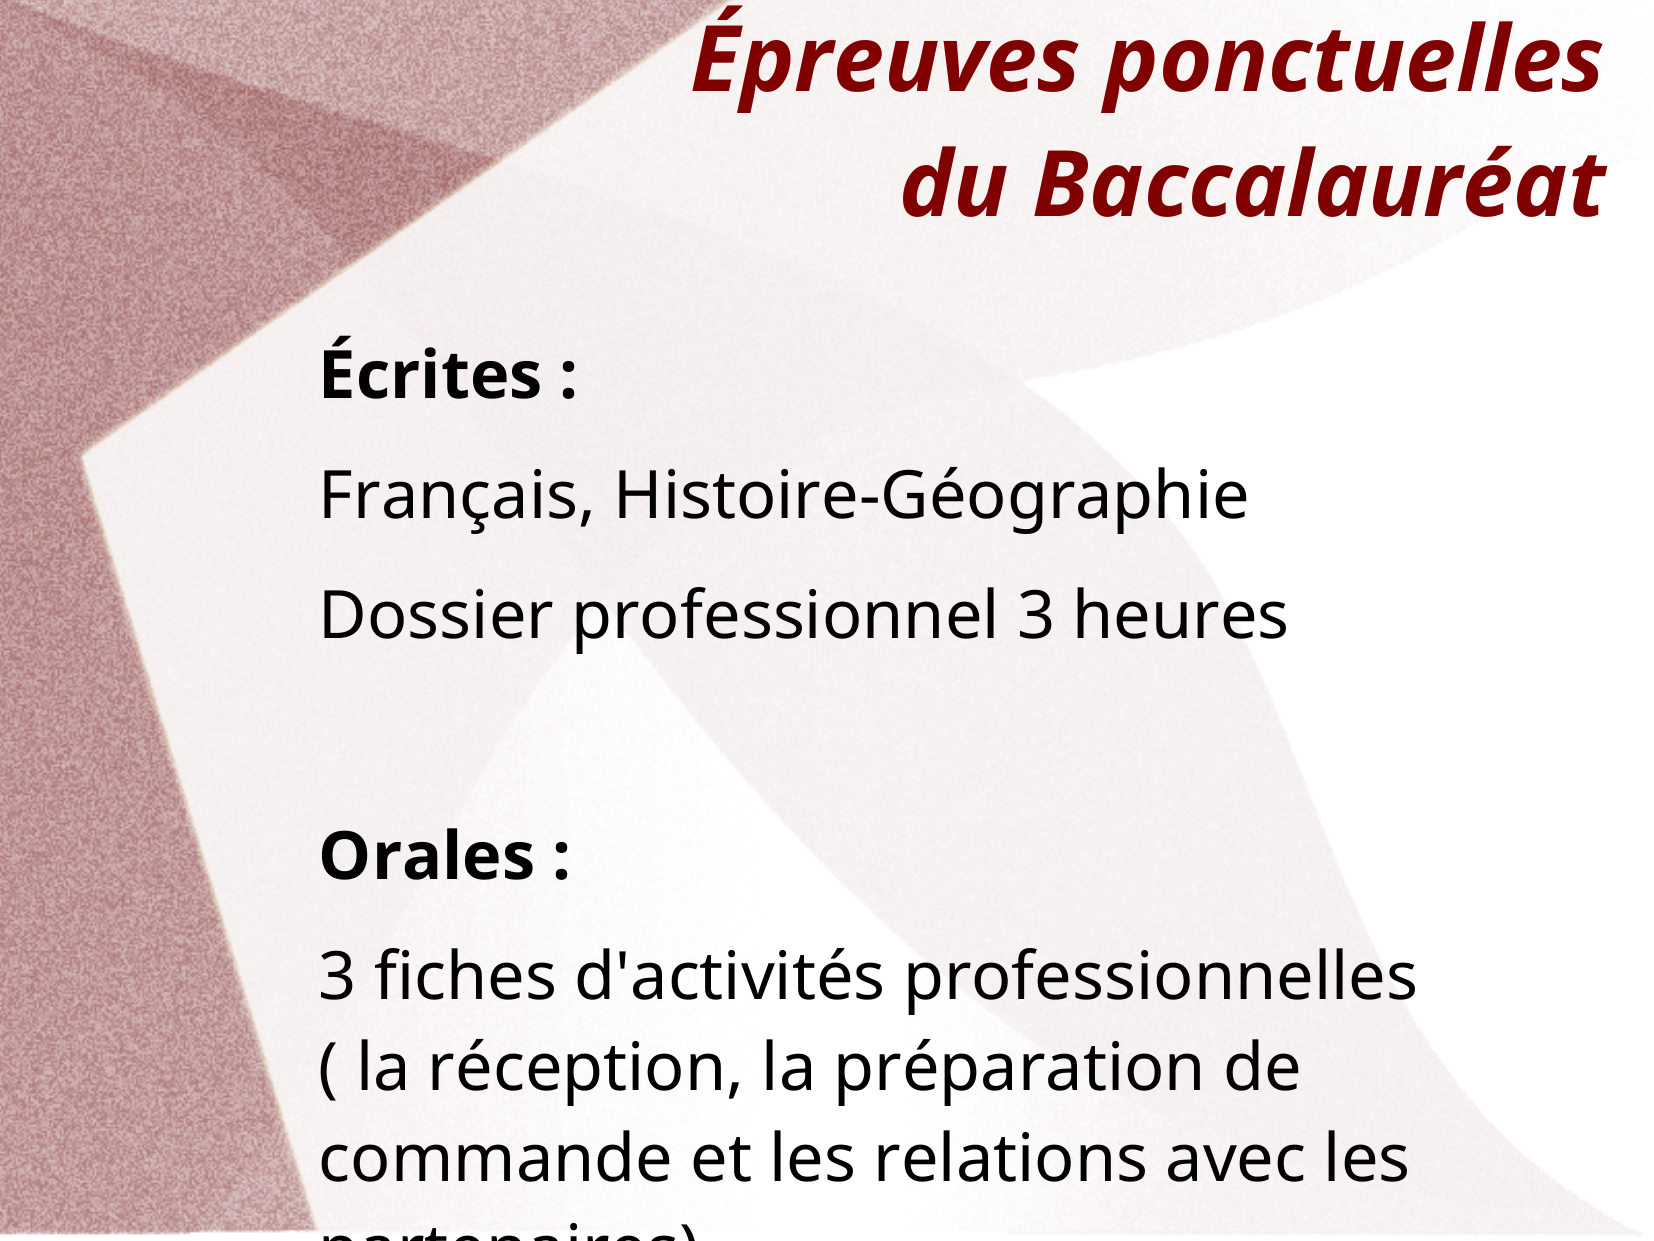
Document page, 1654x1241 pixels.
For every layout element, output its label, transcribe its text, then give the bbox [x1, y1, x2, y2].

title Épreuves ponctuelles du Baccalauréat [596, 15, 1607, 347]
picture [0, 0, 1654, 1241]
list Écrites : Français, Histoire-Géographie Dossier professionnel 3 heures Orales : 3 fiches d'activités professionnelles ( la réception, la préparation de commande et les relations avec les partenaires) [248, 327, 1524, 1146]
